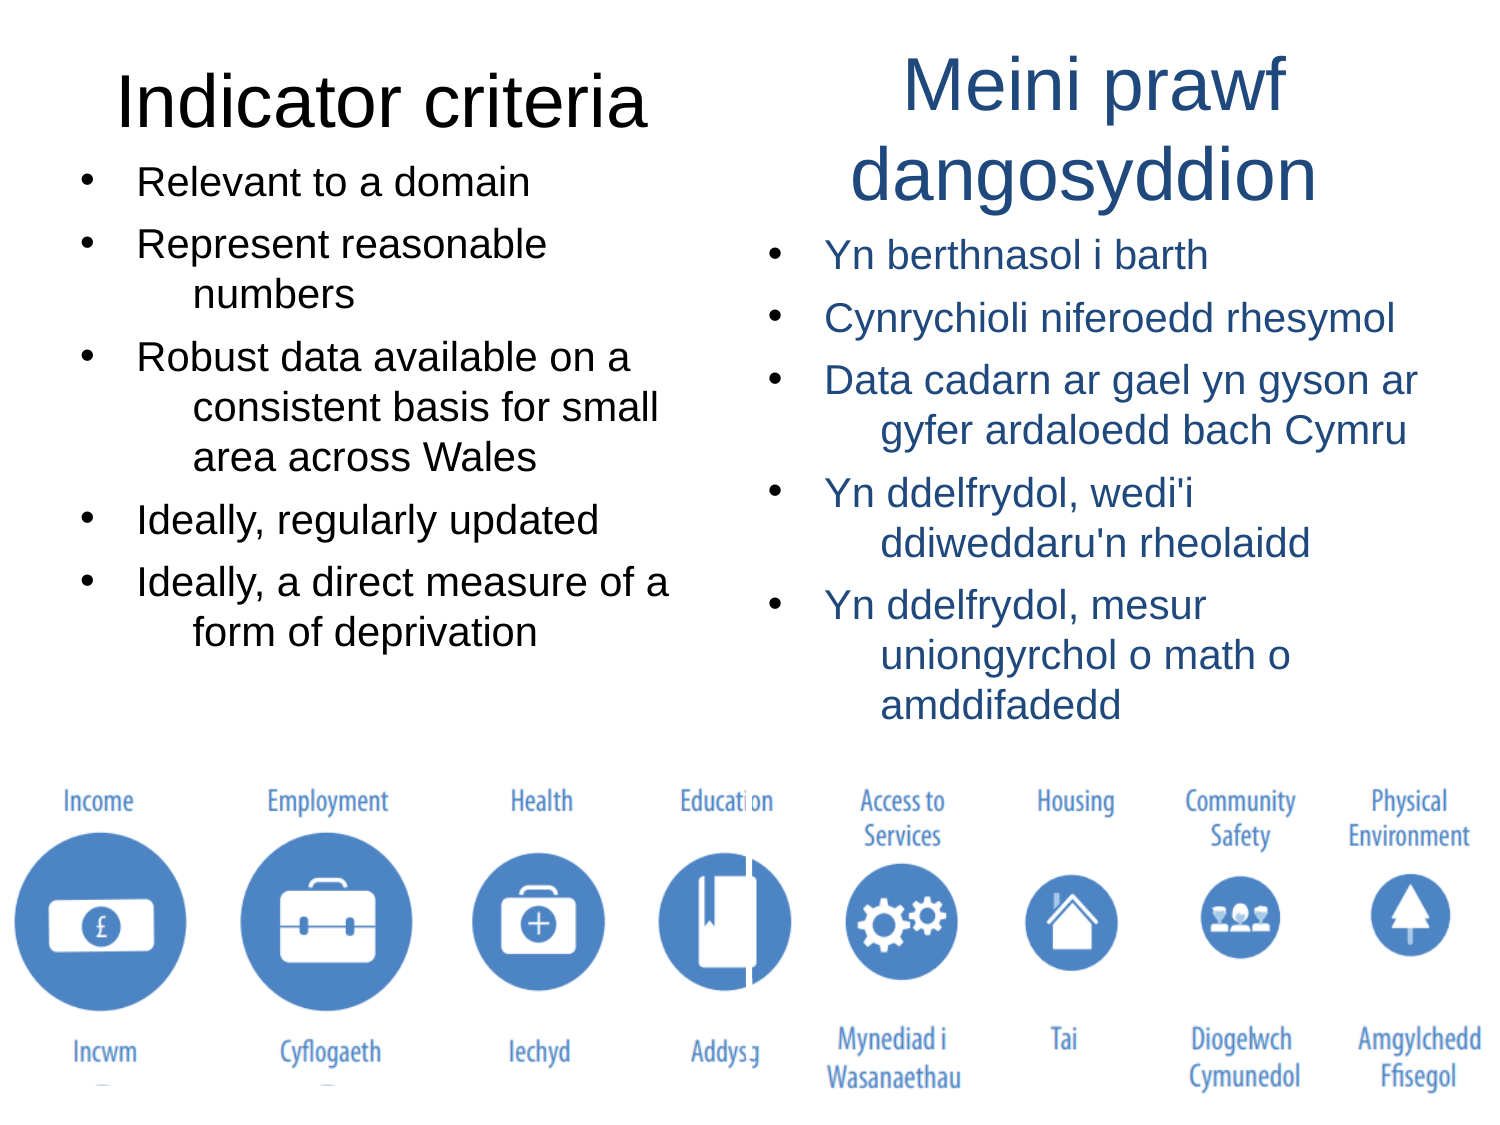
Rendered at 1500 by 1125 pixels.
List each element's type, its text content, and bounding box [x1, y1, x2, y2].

text_box Meini prawf dangosyddion Yn berthnasol i barth Cynrychioli niferoedd rhesymol Data cadarn ar gael yn gyson ar gyfer ardaloedd bach Cymru Yn ddelfrydol, wedi'i ddiweddaru'n rheolaidd Yn ddelfrydol, mesur uniongyrchol o math o amddifadedd [752, 27, 1437, 737]
picture [3, 1025, 807, 1086]
picture [1, 775, 1500, 1106]
text_box Indicator criteria Relevant to a domain Represent reasonable numbers Robust data available on a consistent basis for small area across Wales Ideally, regularly updated Ideally, a direct measure of a form of deprivation [65, 44, 700, 656]
